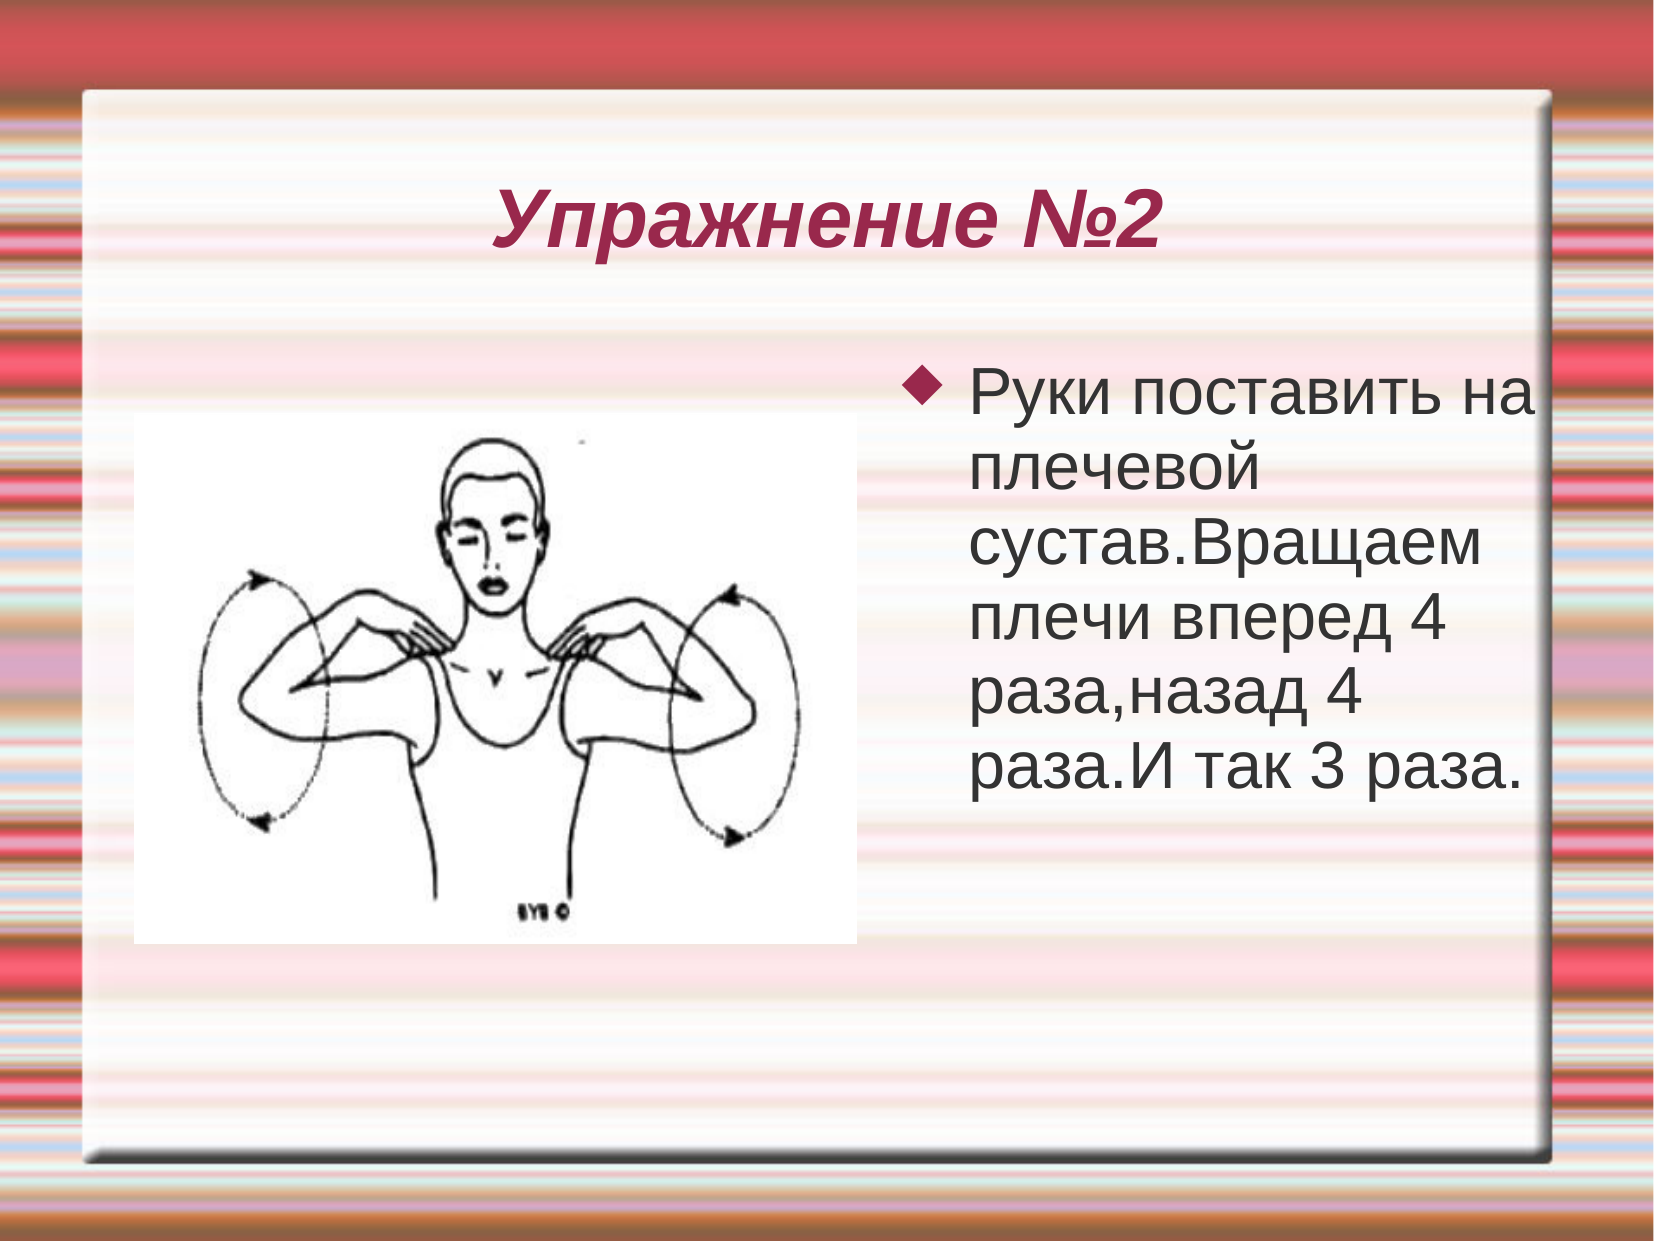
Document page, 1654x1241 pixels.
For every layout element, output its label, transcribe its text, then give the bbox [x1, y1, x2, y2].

picture [0, 0, 1654, 1241]
list Руки поставить на плечевой сустав.Вращаем плечи вперед 4 раза,назад 4 раза.И так 3 раза. [885, 354, 1560, 1121]
title Упражнение №2 [121, 122, 1534, 315]
